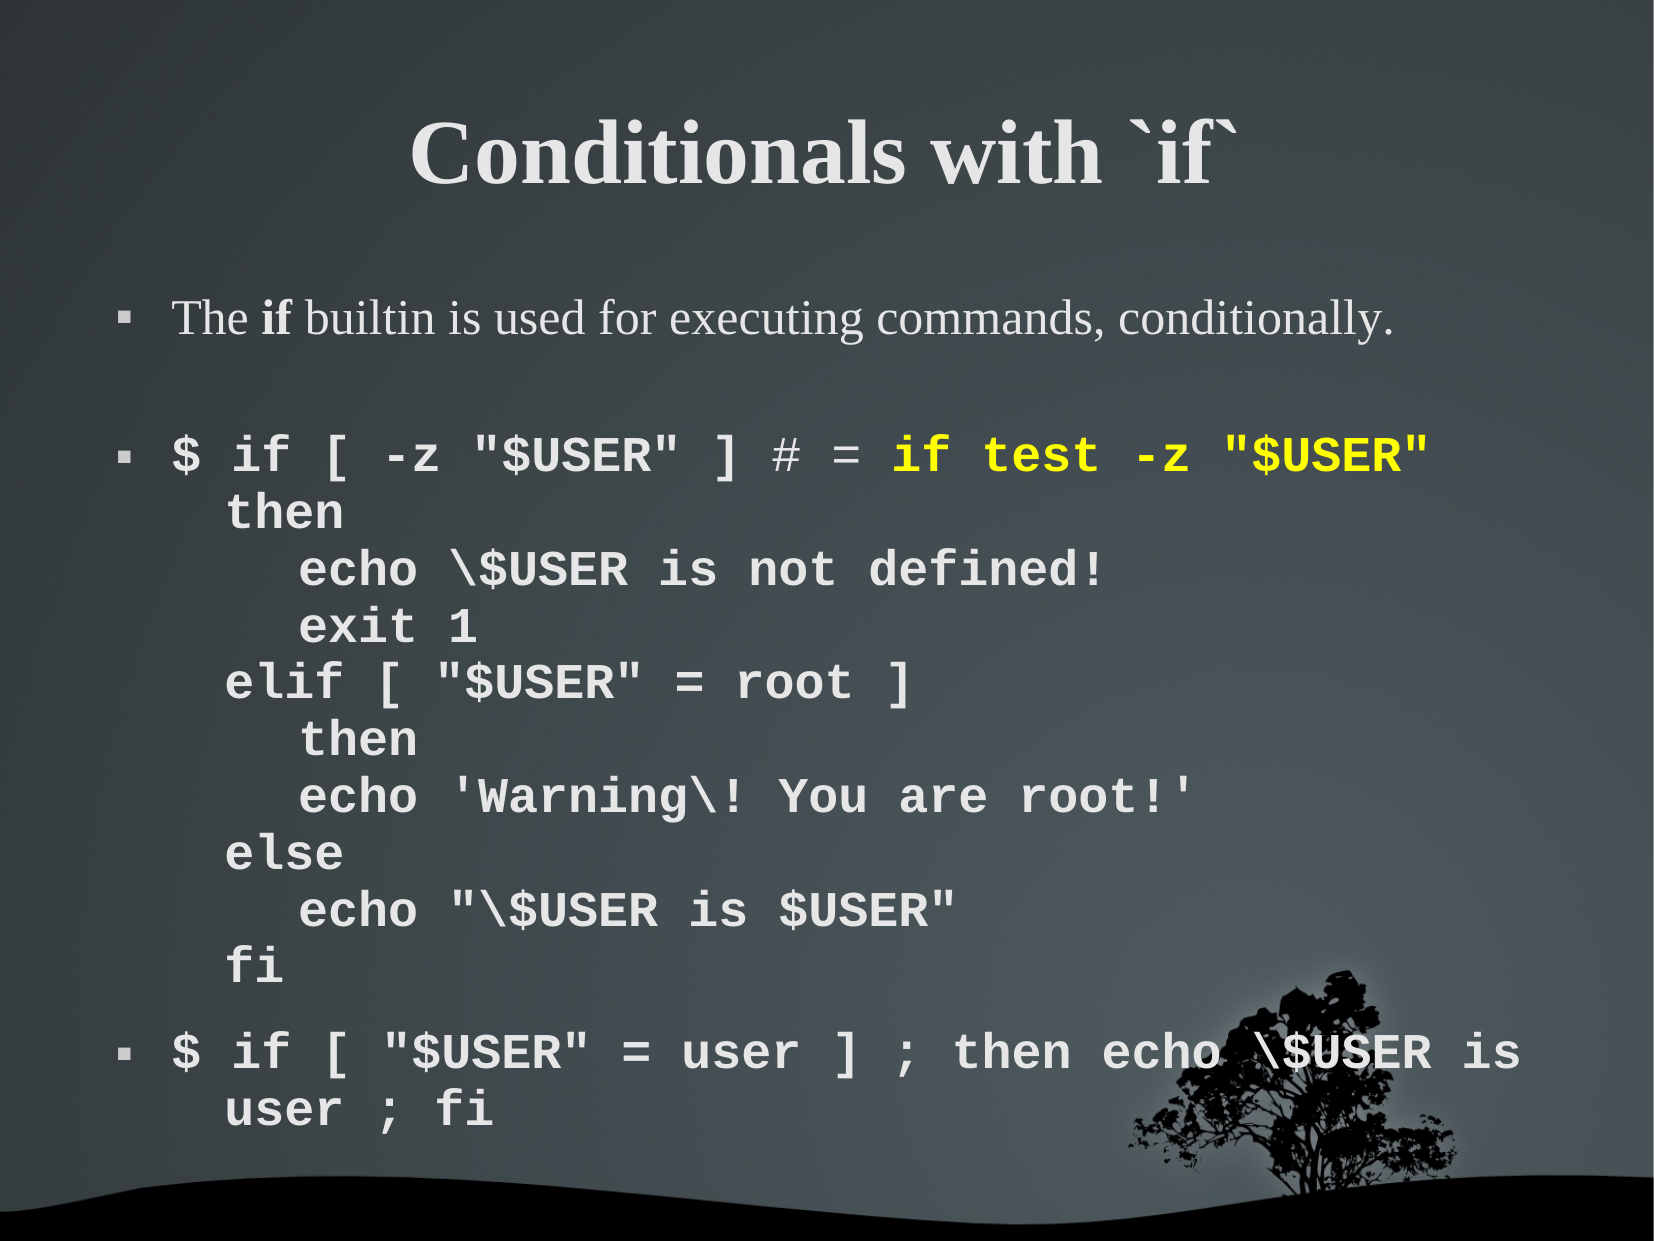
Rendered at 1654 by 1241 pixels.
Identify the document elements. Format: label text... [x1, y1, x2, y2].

title Conditionals with `if` [82, 49, 1571, 257]
picture [0, 0, 1654, 1241]
list The if builtin is used for executing commands, conditionally. $ if [ -z "$USER" ] # = if test -z "$USER" then echo \$USER is not defined! exit 1 elif [ "$USER" = root ] then echo 'Warning\! You are root!' else echo "\$USER is $USER" fi $ if [ "$USER" = user ] ; then echo \$USER is user ; fi [82, 290, 1571, 1224]
